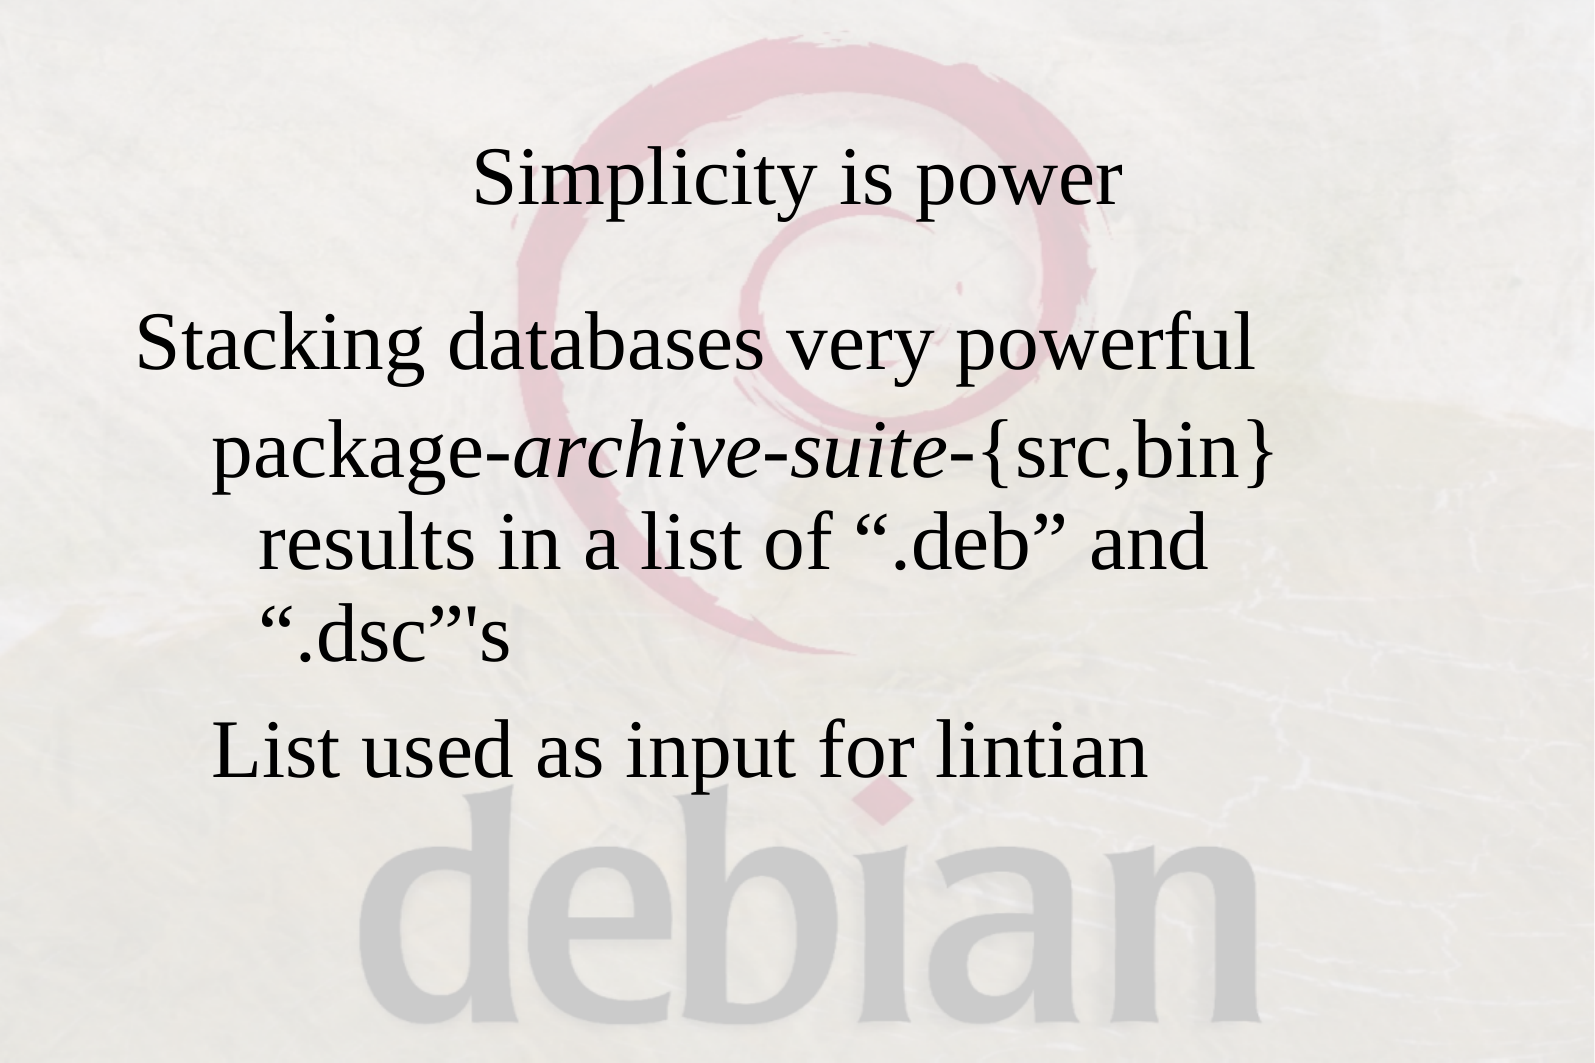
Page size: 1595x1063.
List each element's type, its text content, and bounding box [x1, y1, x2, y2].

list Stacking databases very powerful package-archive-suite-{src,bin} results in a list of “.deb” and “.dsc”'s List used as input for lintian [117, 295, 1479, 966]
title Simplicity is power [117, 88, 1479, 266]
picture [0, 0, 1595, 1063]
